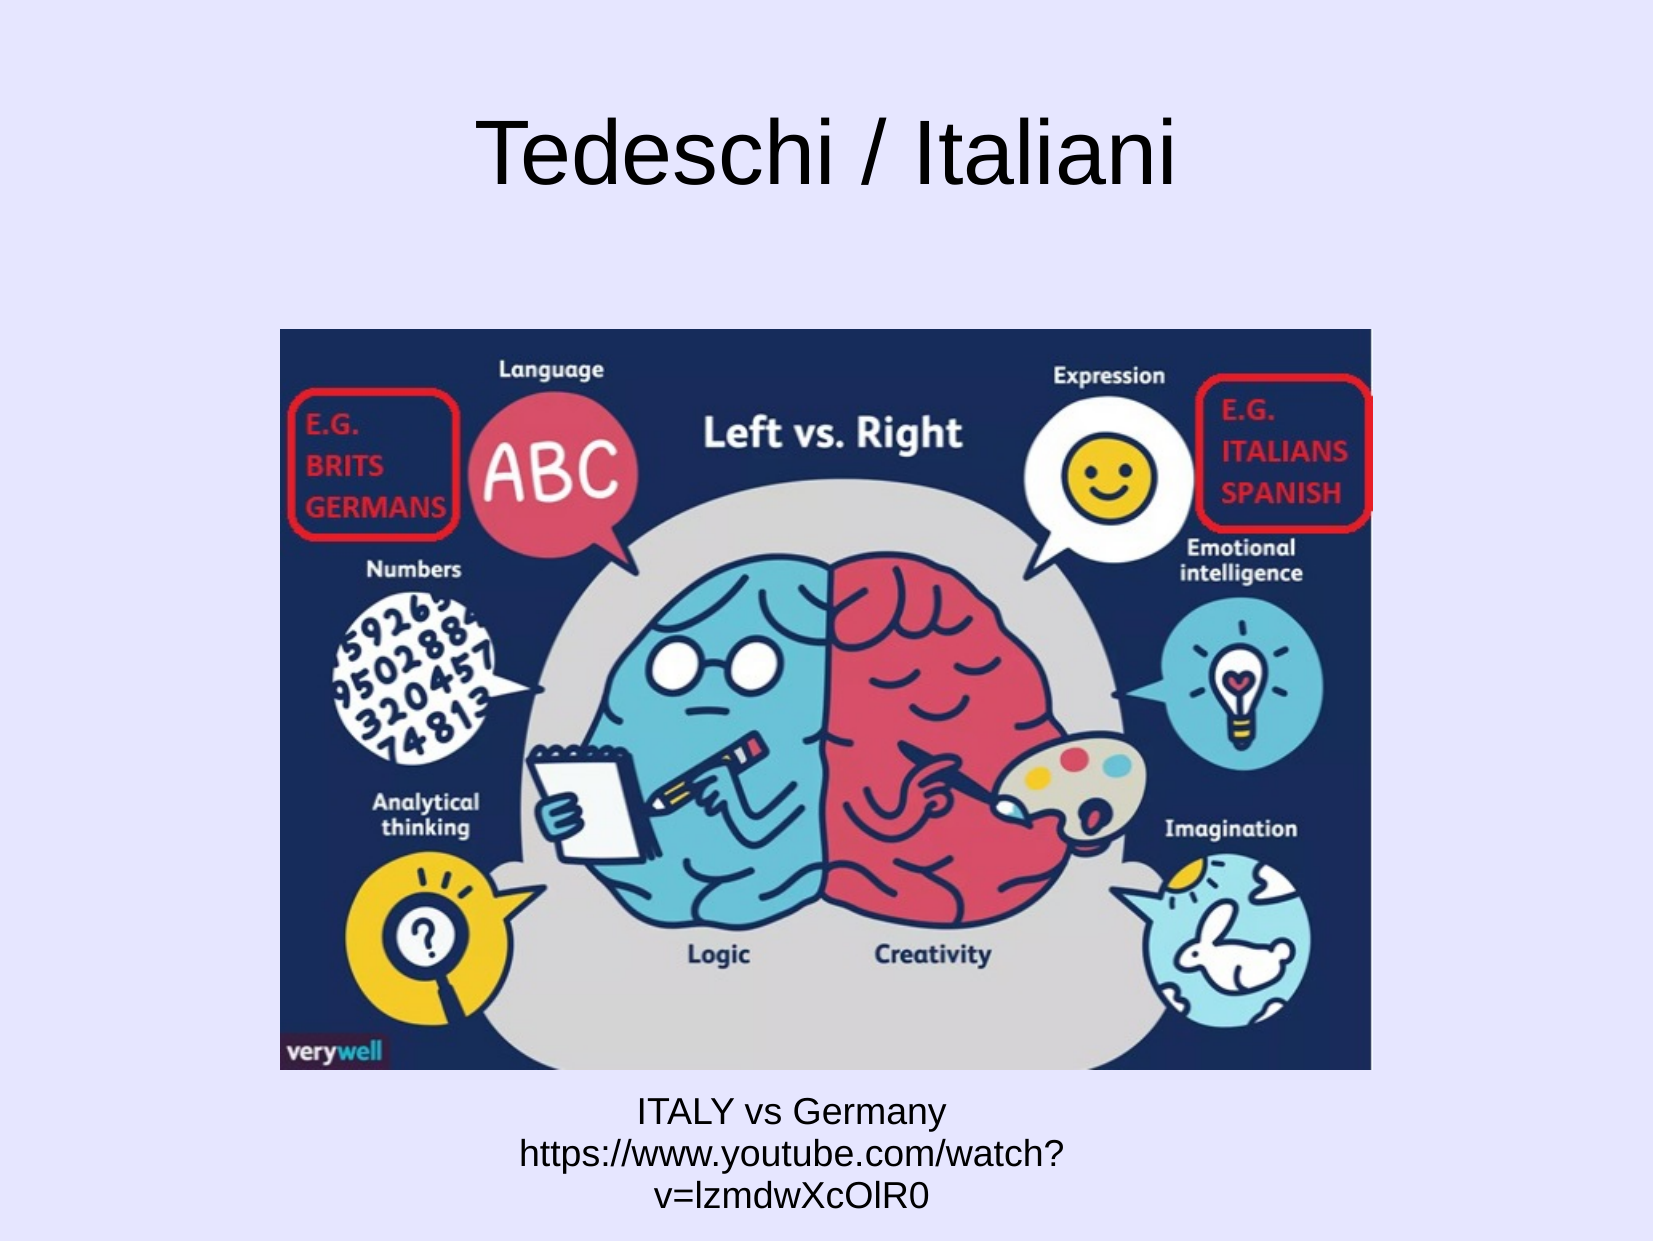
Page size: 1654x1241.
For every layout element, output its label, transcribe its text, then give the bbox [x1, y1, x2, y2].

title Tedeschi / Italiani [82, 49, 1571, 257]
text_box ITALY vs Germany https://www.youtube.com/watch?v=lzmdwXcOlR0 [368, 1083, 1216, 1182]
picture [280, 329, 1373, 1070]
